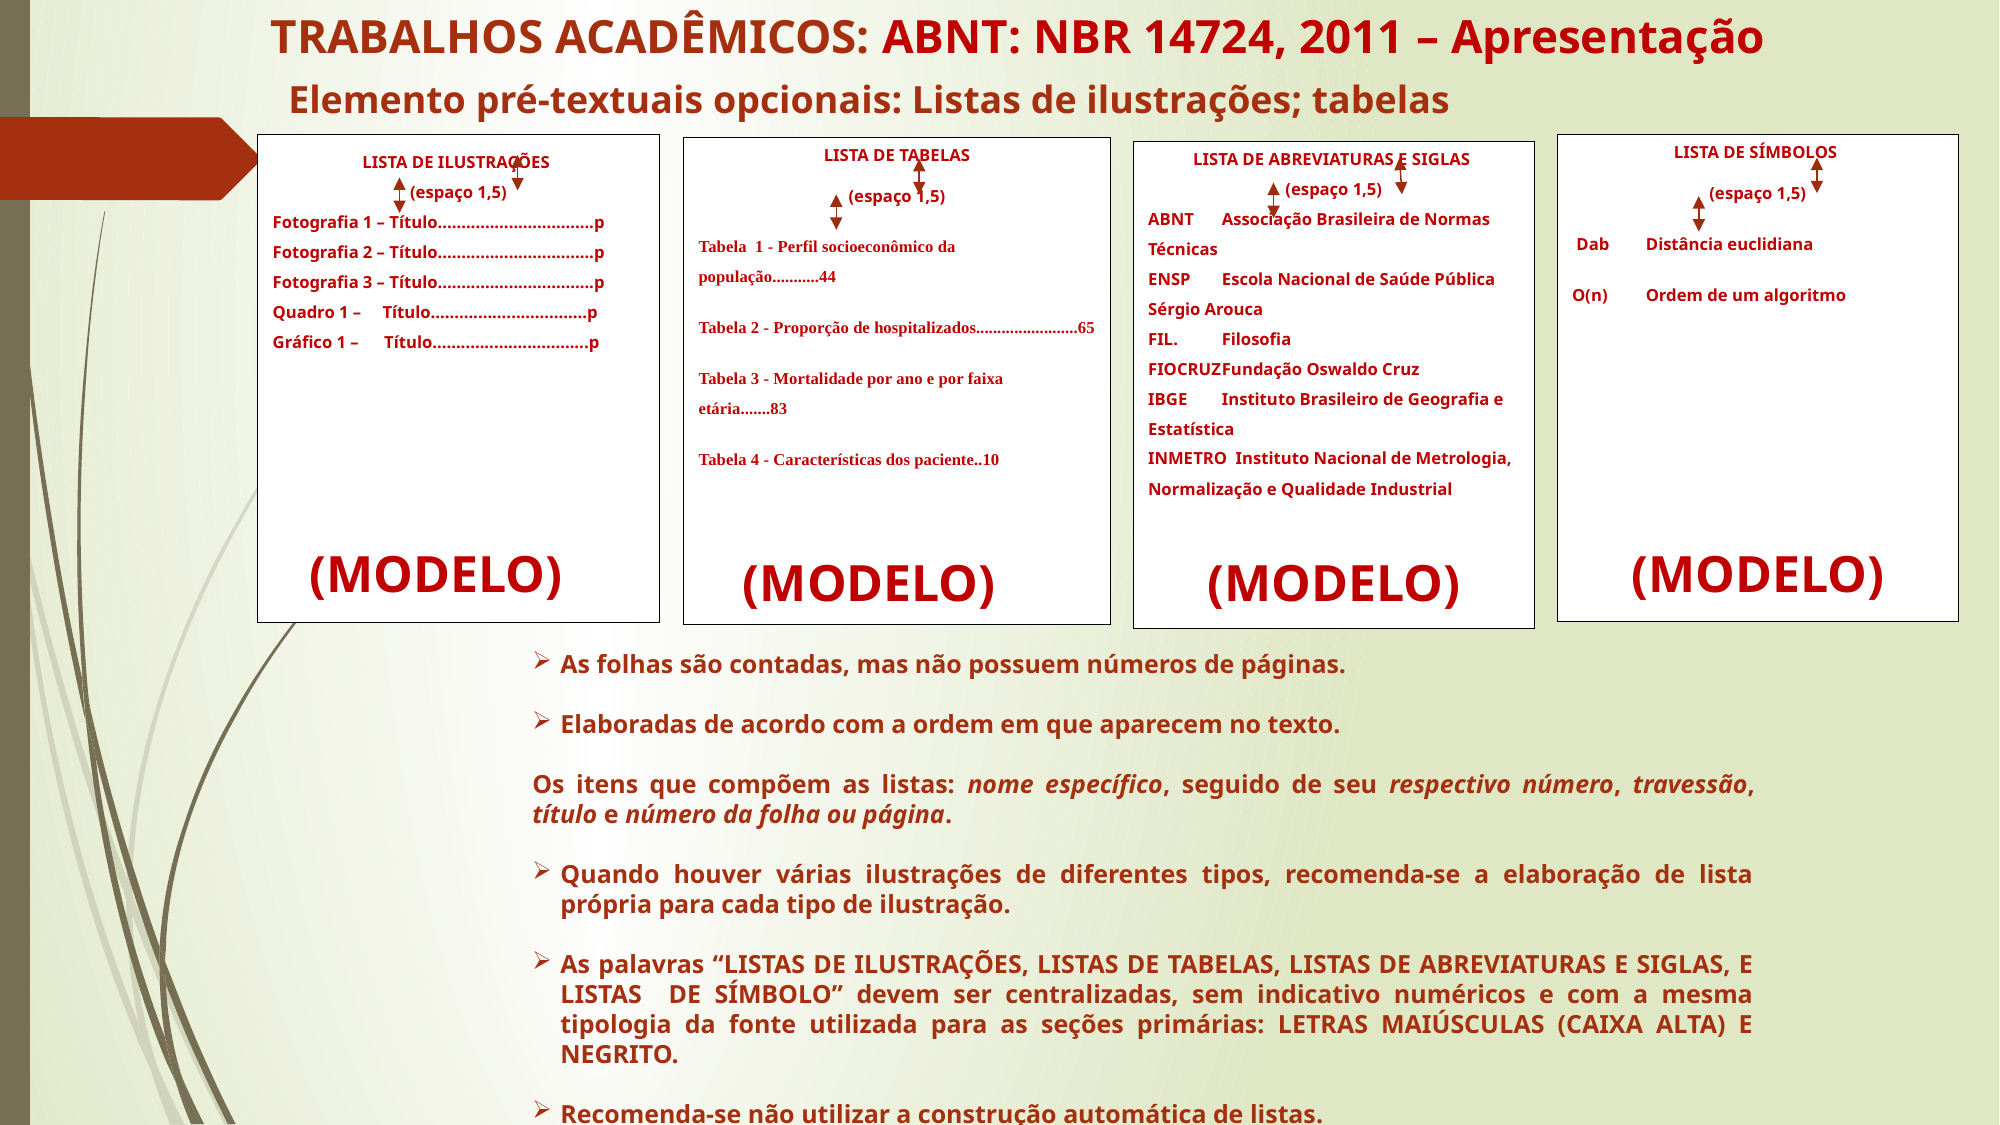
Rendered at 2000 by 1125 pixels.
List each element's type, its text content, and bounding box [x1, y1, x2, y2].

text_box (MODELO) [294, 499, 578, 611]
text_box TRABALHOS ACADÊMICOS: ABNT: NBR 14724, 2011 – Apresentação [255, 0, 1928, 142]
text_box LISTA DE SÍMBOLOS (espaço 1,5) Dab Distância euclidiana O(n) Ordem de um algoritmo [1557, 134, 1959, 622]
text_box As folhas são contadas, mas não possuem números de páginas. Elaboradas de acordo com a ordem em que aparecem no texto. Os itens que compõem as listas: nome específico, seguido de seu respectivo número, travessão, título e número da folha ou página. Quando houver várias ilustrações de diferentes tipos, recomenda-se a elaboração de lista própria para cada tipo de ilustração. As palavras “LISTAS DE ILUSTRAÇÕES, LISTAS DE TABELAS, LISTAS DE ABREVIATURAS E SIGLAS, E LISTAS DE SÍMBOLO” devem ser centralizadas, sem indicativo numéricos e com a mesma tipologia da fonte utilizada para as seções primárias: LETRAS MAIÚSCULAS (CAIXA ALTA) E NEGRITO. Recomenda-se não utilizar a construção automática de listas. [517, 641, 1770, 1125]
text_box (MODELO) [728, 508, 1011, 619]
text_box Elemento pré-textuais opcionais: Listas de ilustrações; tabelas [273, 68, 1467, 129]
text_box LISTA DE TABELAS (espaço 1,5) Tabela 1 - Perfil socioeconômico da população...........44 Tabela 2 - Proporção de hospitalizados........................65 Tabela 3 - Mortalidade por ano e por faixa etária.......83 Tabela 4 - Características dos paciente..10 [683, 137, 1111, 625]
text_box (MODELO) [1192, 508, 1476, 619]
list LISTA DE ILUSTRAÇÕES (espaço 1,5) Fotografia 1 – Título.................................p Fotografia 2 – Título.................................p Fotografia 3 – Título.................................p Quadro 1 – Título.................................p Gráfico 1 – Título.................................p [257, 142, 660, 623]
text_box LISTA DE ABREVIATURAS E SIGLAS (espaço 1,5) ABNT Associação Brasileira de Normas Técnicas ENSP Escola Nacional de Saúde Pública Sérgio Arouca FIL. Filosofia FIOCRUZ Fundação Oswaldo Cruz IBGE Instituto Brasileiro de Geografia e Estatística INMETRO Instituto Nacional de Metrologia, Normalização e Qualidade Industrial [1133, 141, 1535, 629]
text_box (MODELO) [1616, 499, 1900, 611]
